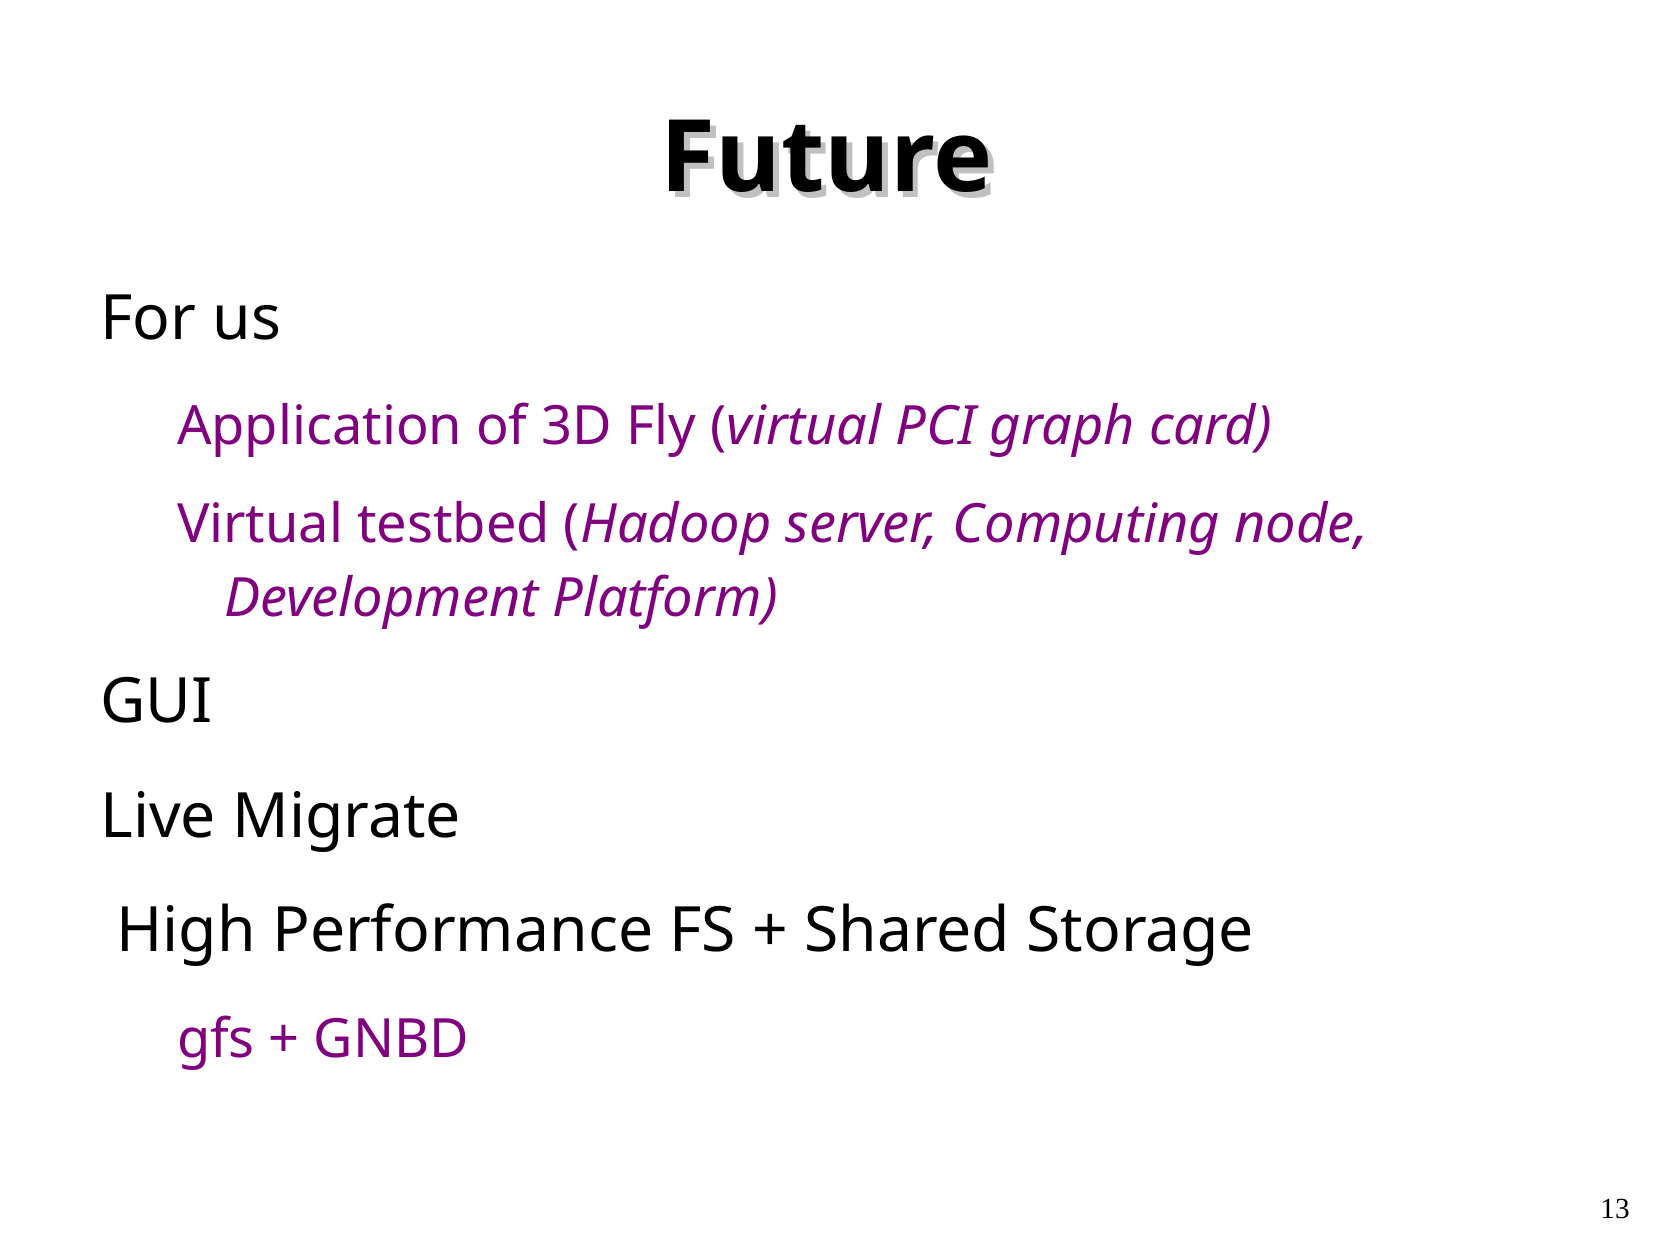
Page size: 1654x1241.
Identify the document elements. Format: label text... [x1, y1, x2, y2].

title Future [82, 49, 1571, 257]
list For us Application of 3D Fly (virtual PCI graph card) Virtual testbed (Hadoop server, Computing node, Development Platform) GUI Live Migrate High Performance FS + Shared Storage gfs + GNBD [82, 272, 1571, 1091]
